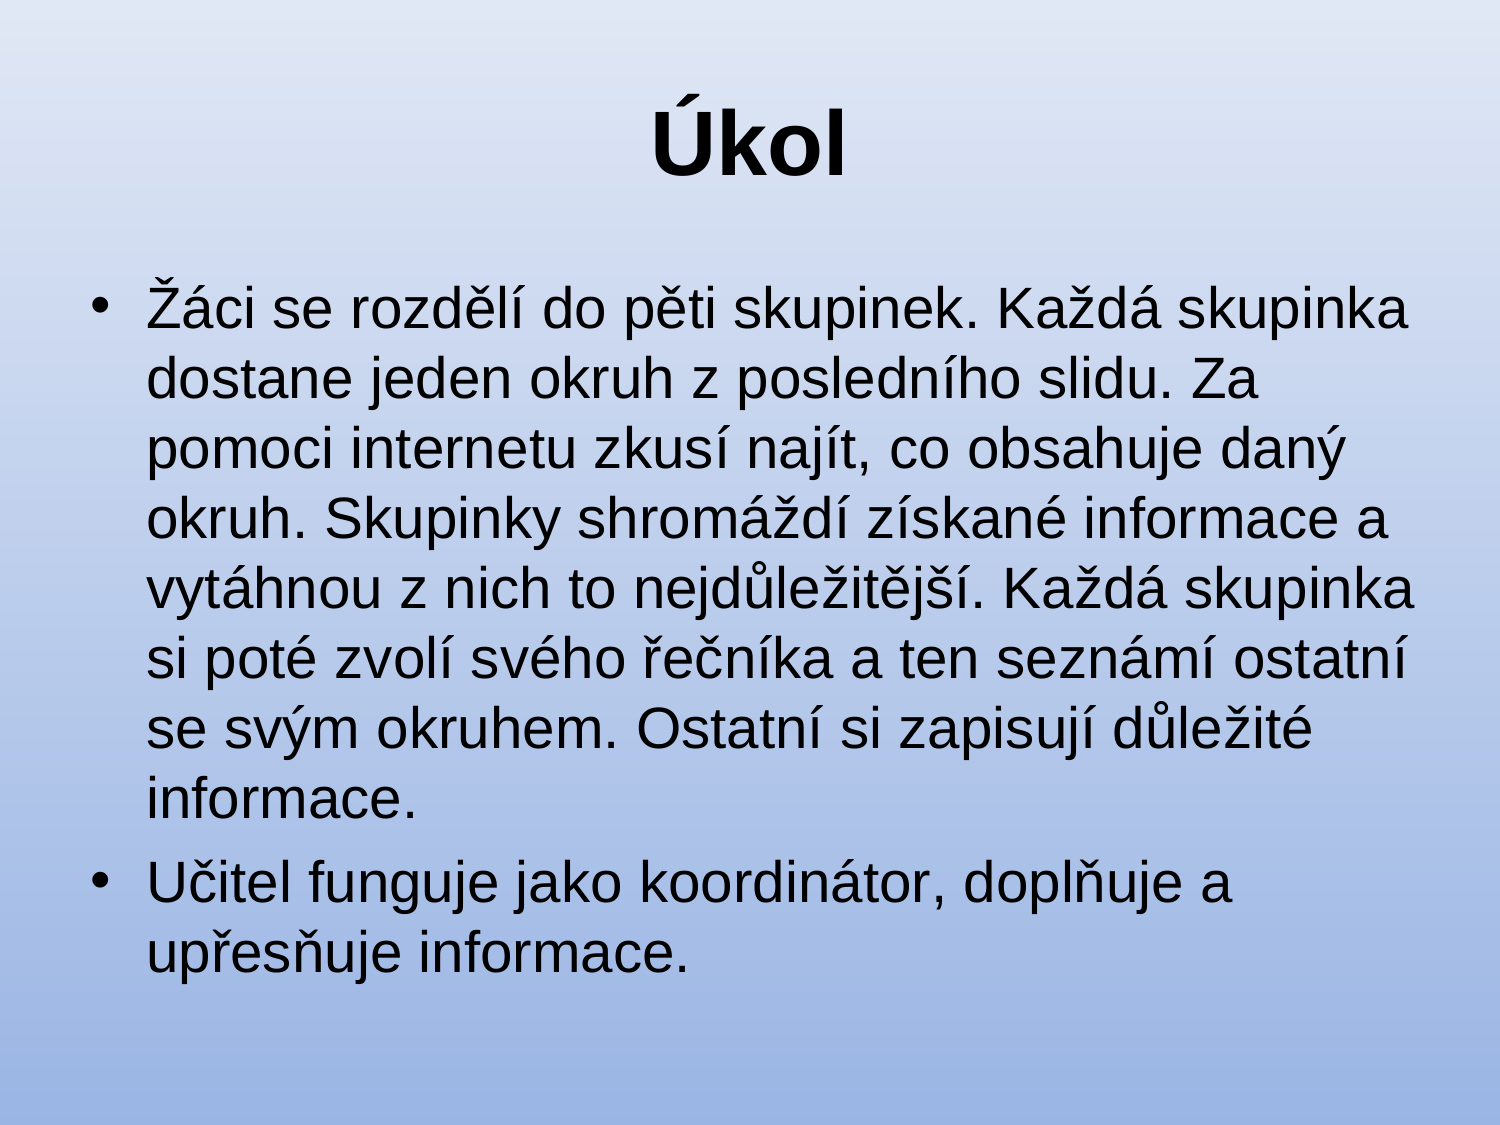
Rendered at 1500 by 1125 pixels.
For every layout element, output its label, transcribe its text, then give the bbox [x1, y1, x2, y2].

title Úkol [75, 45, 1426, 233]
list Žáci se rozdělí do pěti skupinek. Každá skupinka dostane jeden okruh z posledního slidu. Za pomoci internetu zkusí najít, co obsahuje daný okruh. Skupinky shromáždí získané informace a vytáhnou z nich to nejdůležitější. Každá skupinka si poté zvolí svého řečníka a ten seznámí ostatní se svým okruhem. Ostatní si zapisují důležité informace. Učitel funguje jako koordinátor, doplňuje a upřesňuje informace. [74, 262, 1459, 1006]
